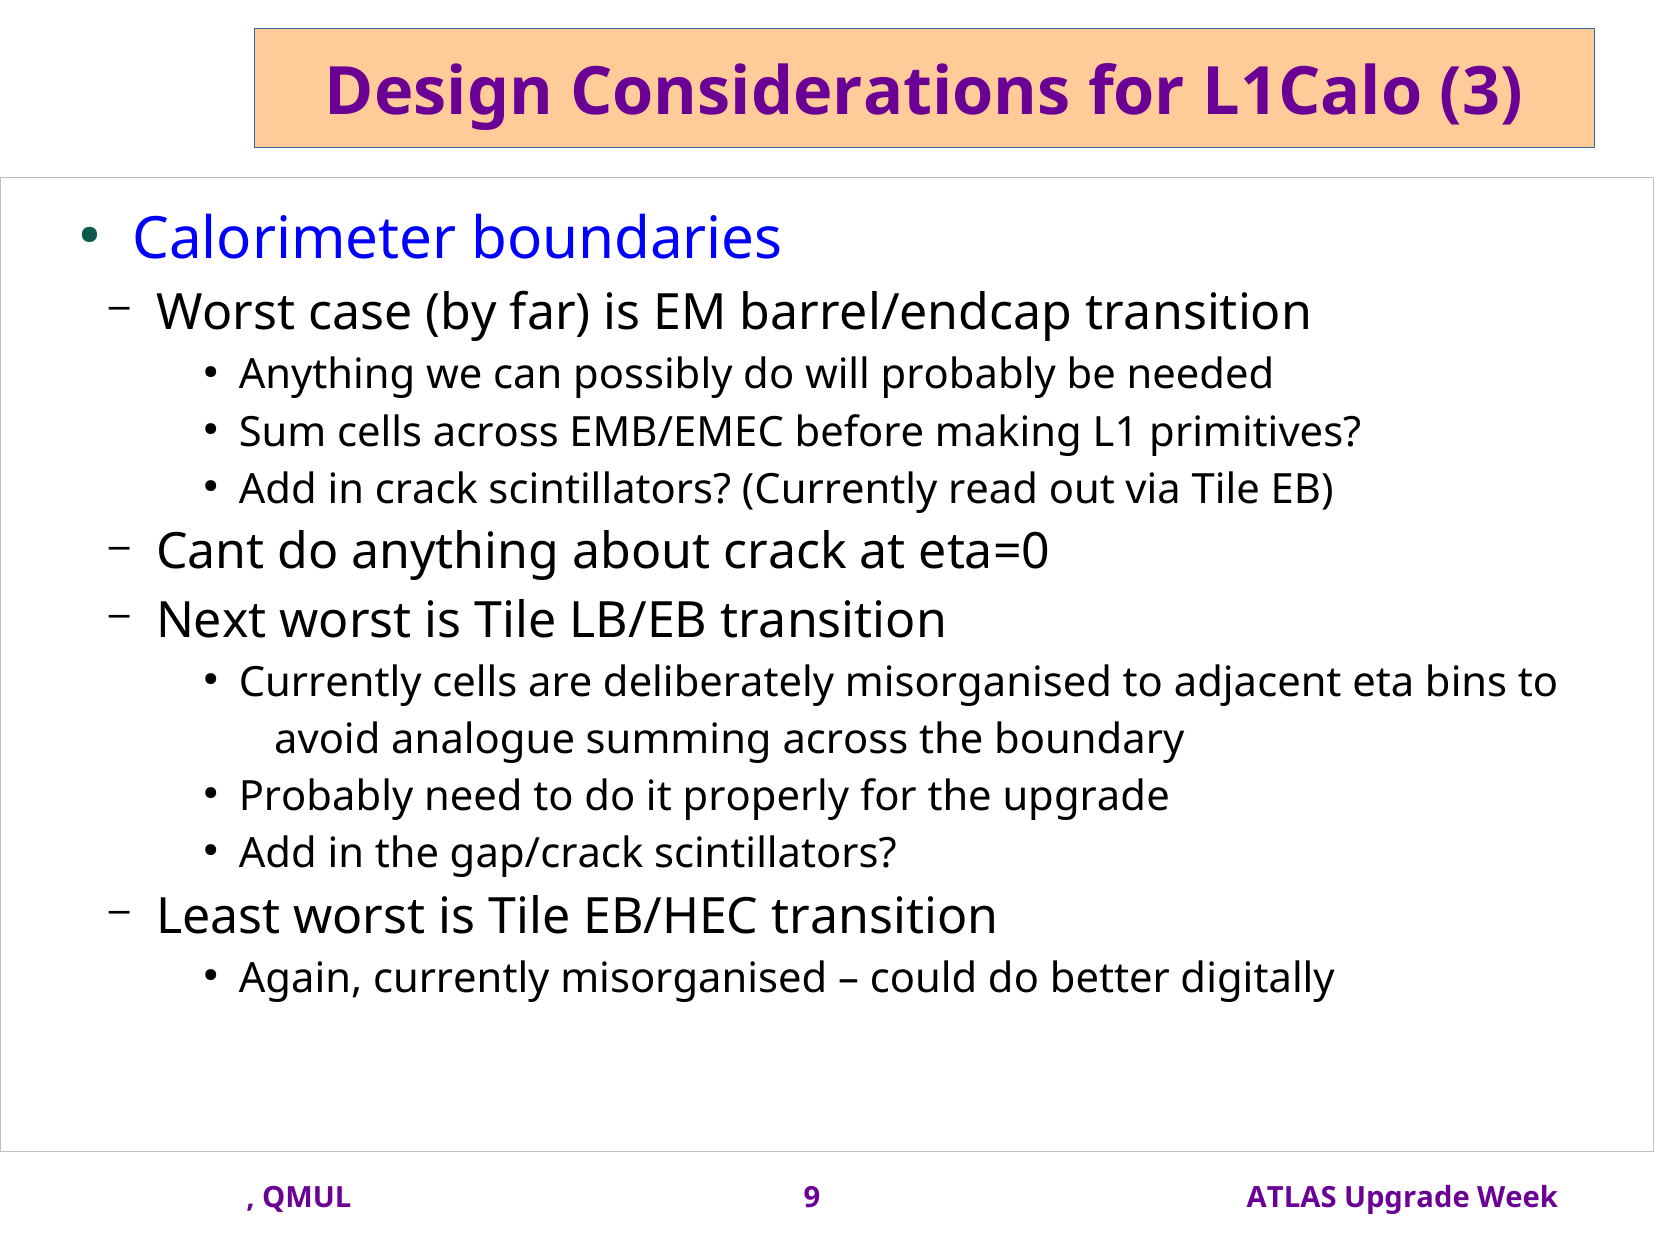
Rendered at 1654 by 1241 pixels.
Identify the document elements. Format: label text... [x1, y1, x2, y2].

list Calorimeter boundaries Worst case (by far) is EM barrel/endcap transition Anything we can possibly do will probably be needed Sum cells across EMB/EMEC before making L1 primitives? Add in crack scintillators? (Currently read out via Tile EB) Cant do anything about crack at eta=0 Next worst is Tile LB/EB transition Currently cells are deliberately misorganised to adjacent eta bins to avoid analogue summing across the boundary Probably need to do it properly for the upgrade Add in the gap/crack scintillators? Least worst is Tile EB/HEC transition Again, currently misorganised – could do better digitally [61, 196, 1605, 1117]
title Design Considerations for L1Calo (3) [254, 28, 1595, 148]
